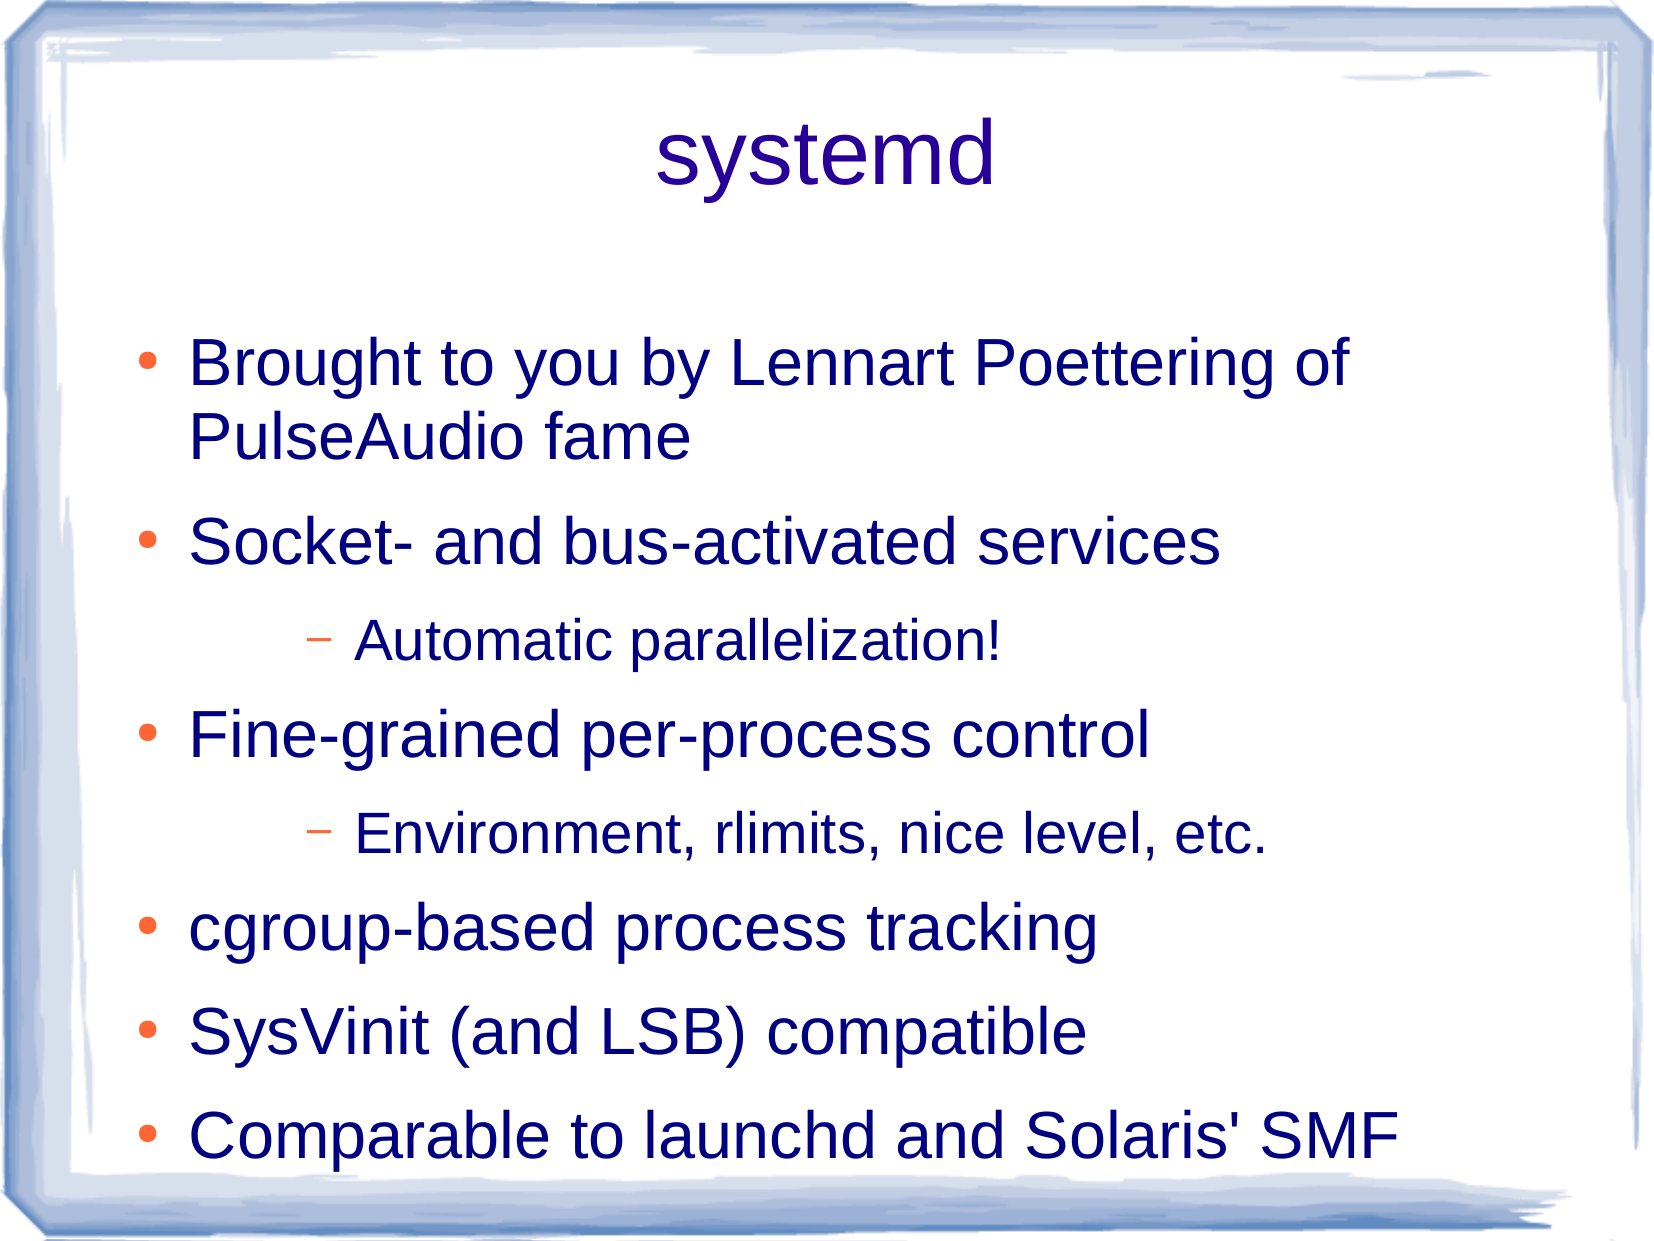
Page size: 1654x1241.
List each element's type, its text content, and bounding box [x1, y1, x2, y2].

list Brought to you by Lennart Poettering of PulseAudio fame Socket- and bus-activated services Automatic parallelization! Fine-grained per-process control Environment, rlimits, nice level, etc. cgroup-based process tracking SysVinit (and LSB) compatible Comparable to launchd and Solaris' SMF [118, 324, 1571, 1174]
picture [0, 0, 1654, 1241]
title systemd [82, 56, 1571, 250]
